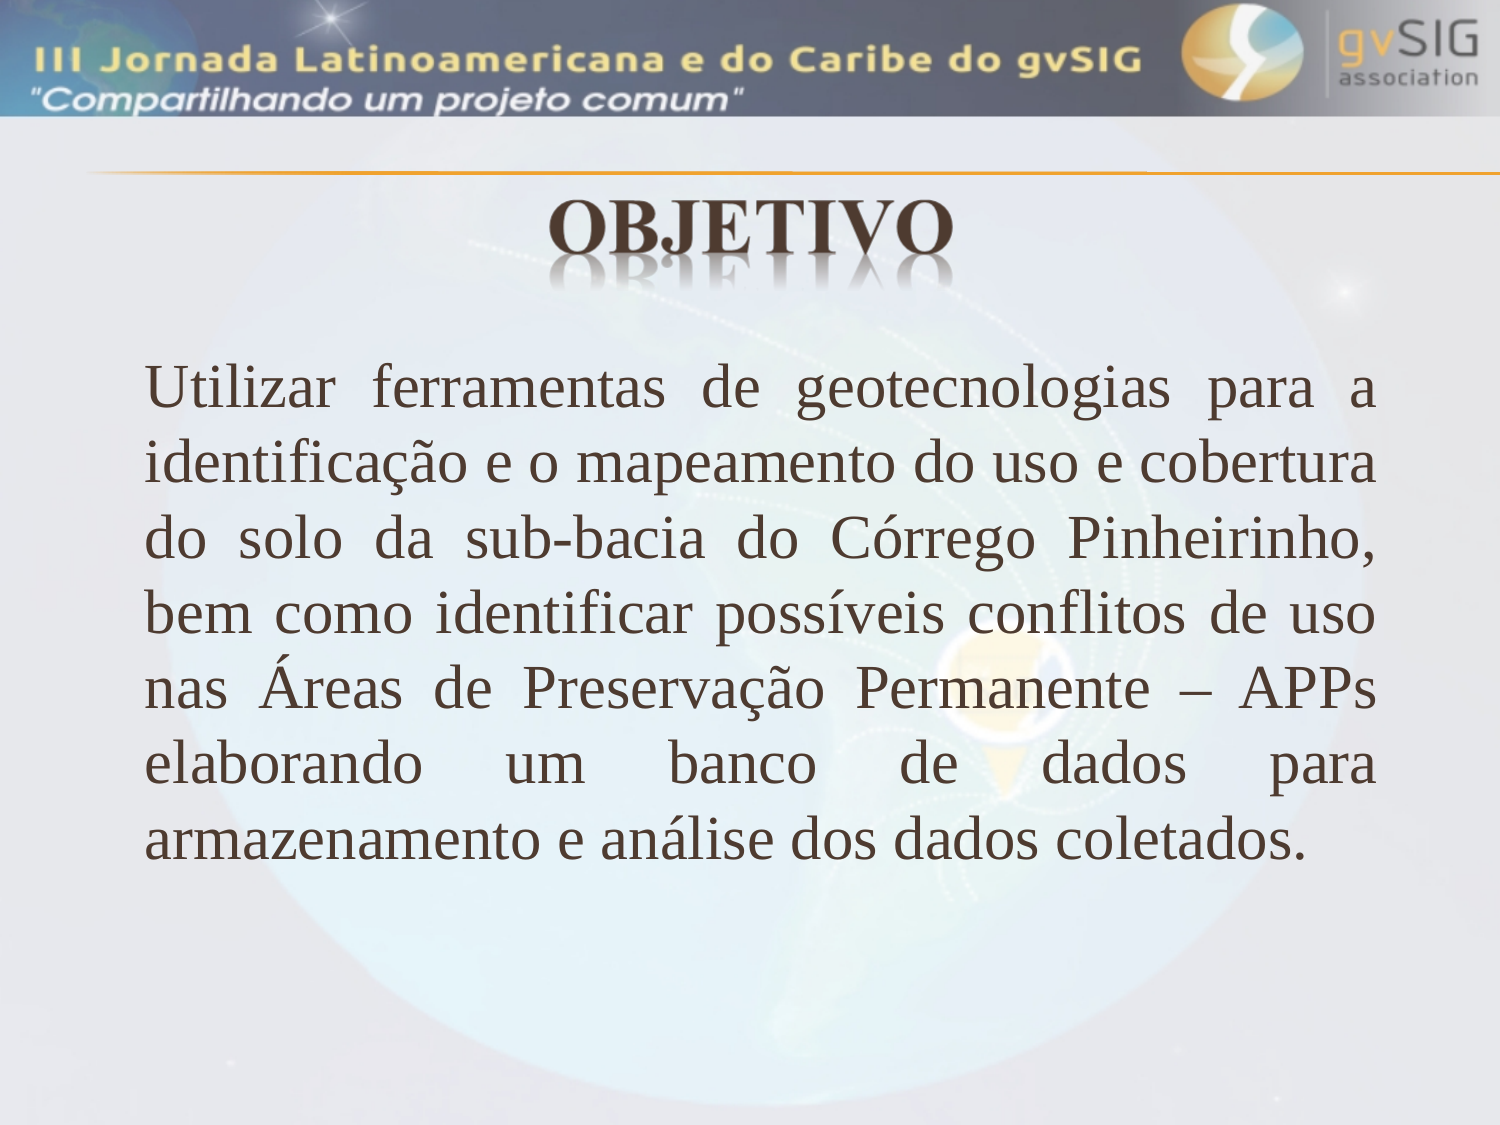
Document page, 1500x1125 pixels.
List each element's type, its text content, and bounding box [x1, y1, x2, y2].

list Utilizar ferramentas de geotecnologias para a identificação e o mapeamento do uso e cobertura do solo da sub-bacia do Córrego Pinheirinho, bem como identificar possíveis conflitos de uso nas Áreas de Preservação Permanente – APPs elaborando um banco de dados para armazenamento e análise dos dados coletados. [129, 337, 1394, 938]
text_box [0, 153, 1500, 323]
picture [0, 0, 1500, 153]
picture [0, 323, 1500, 1125]
